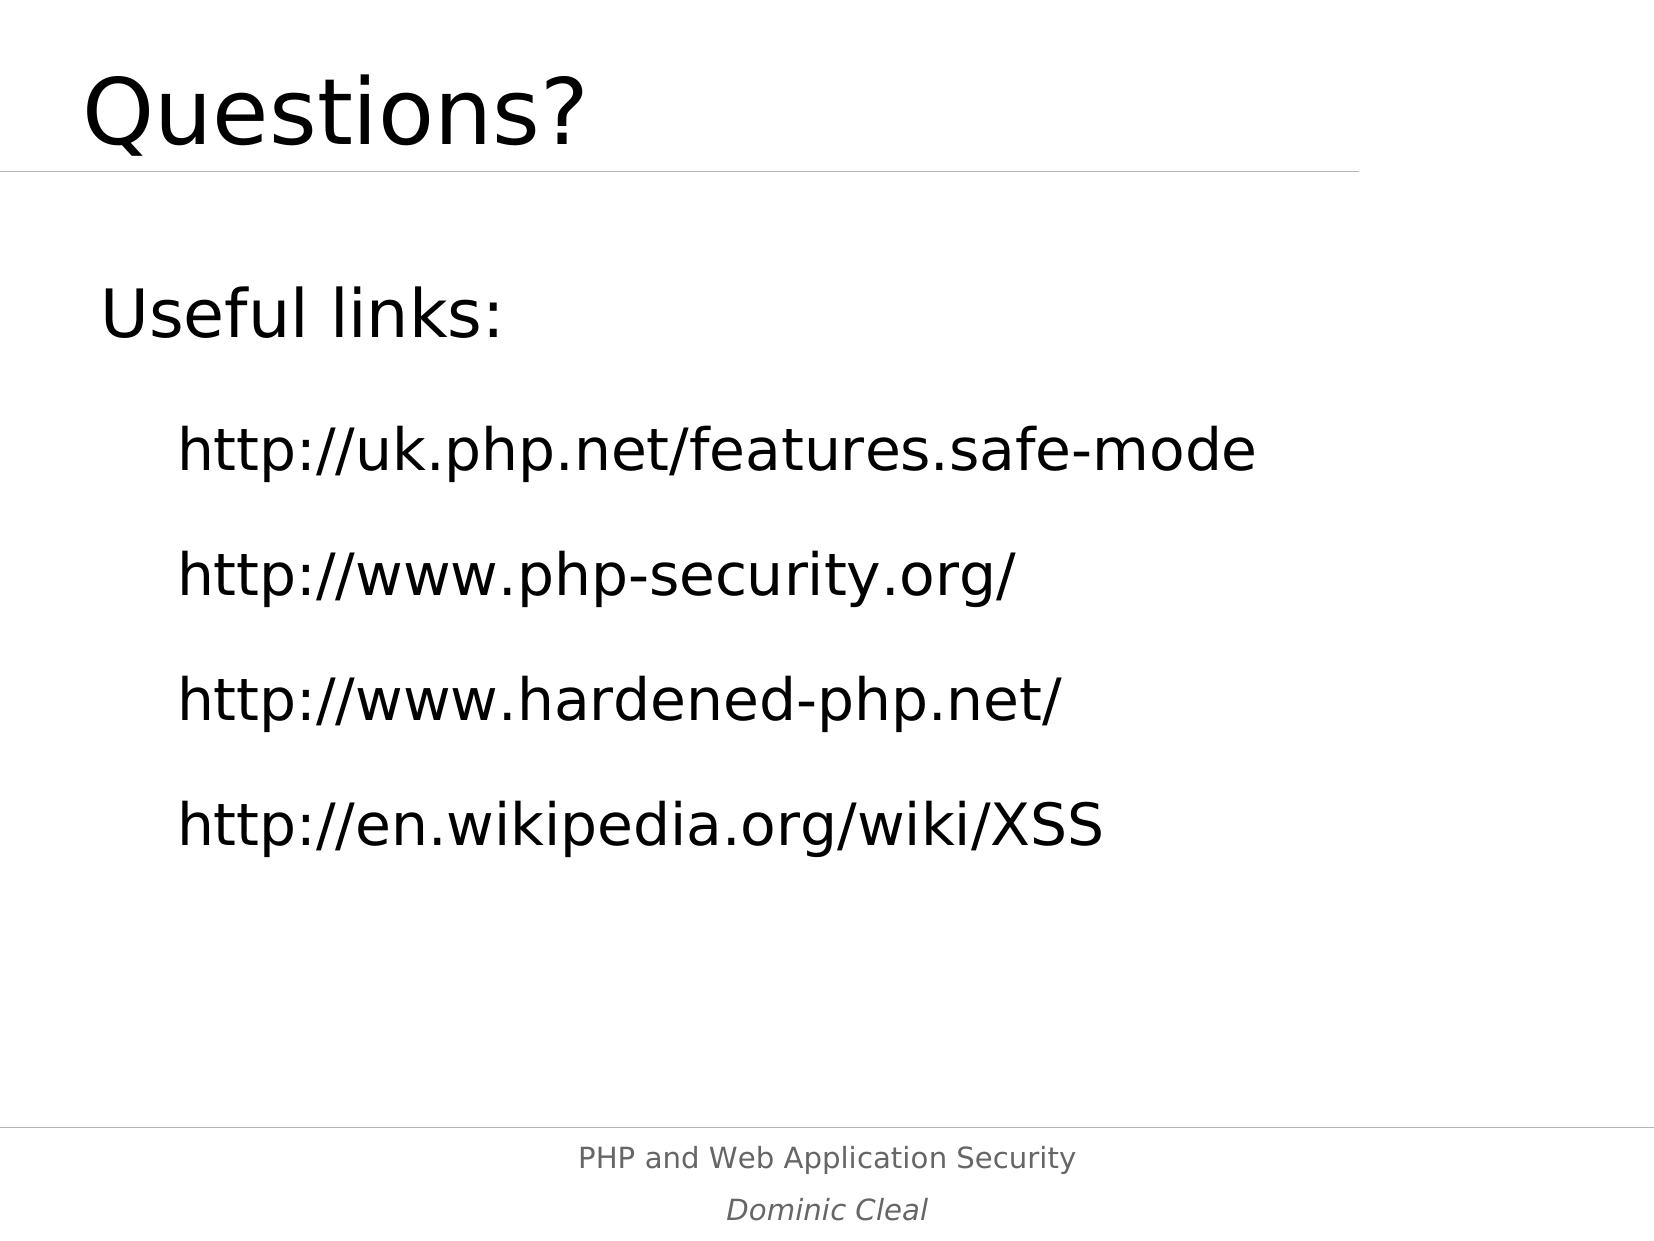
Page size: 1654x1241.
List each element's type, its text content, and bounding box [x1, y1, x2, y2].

list Useful links: http://uk.php.net/features.safe-mode http://www.php-security.org/ http://www.hardened-php.net/ http://en.wikipedia.org/wiki/XSS [82, 236, 1571, 1094]
title Questions? [82, 56, 1571, 170]
